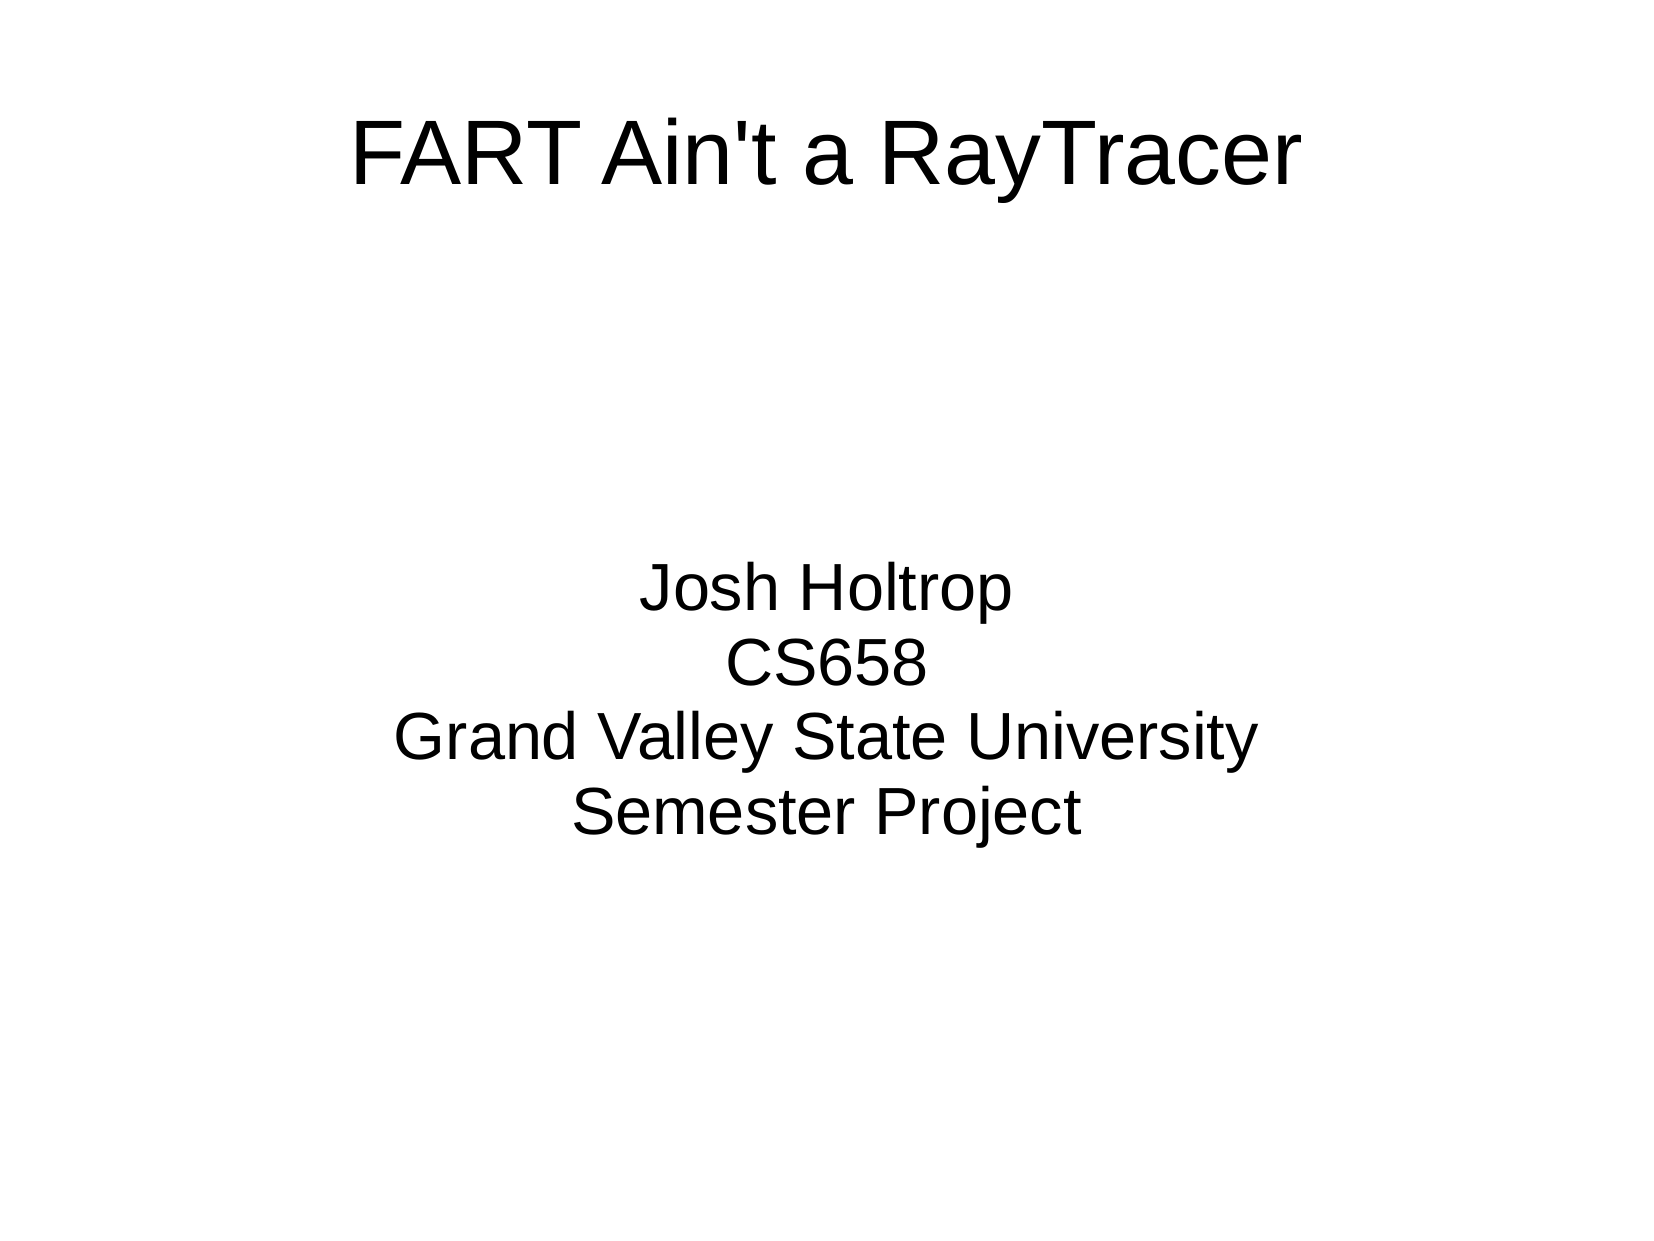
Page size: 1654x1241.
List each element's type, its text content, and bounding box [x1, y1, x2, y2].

subtitle Josh Holtrop CS658 Grand Valley State University Semester Project [82, 297, 1571, 1102]
title FART Ain't a RayTracer [82, 56, 1571, 250]
